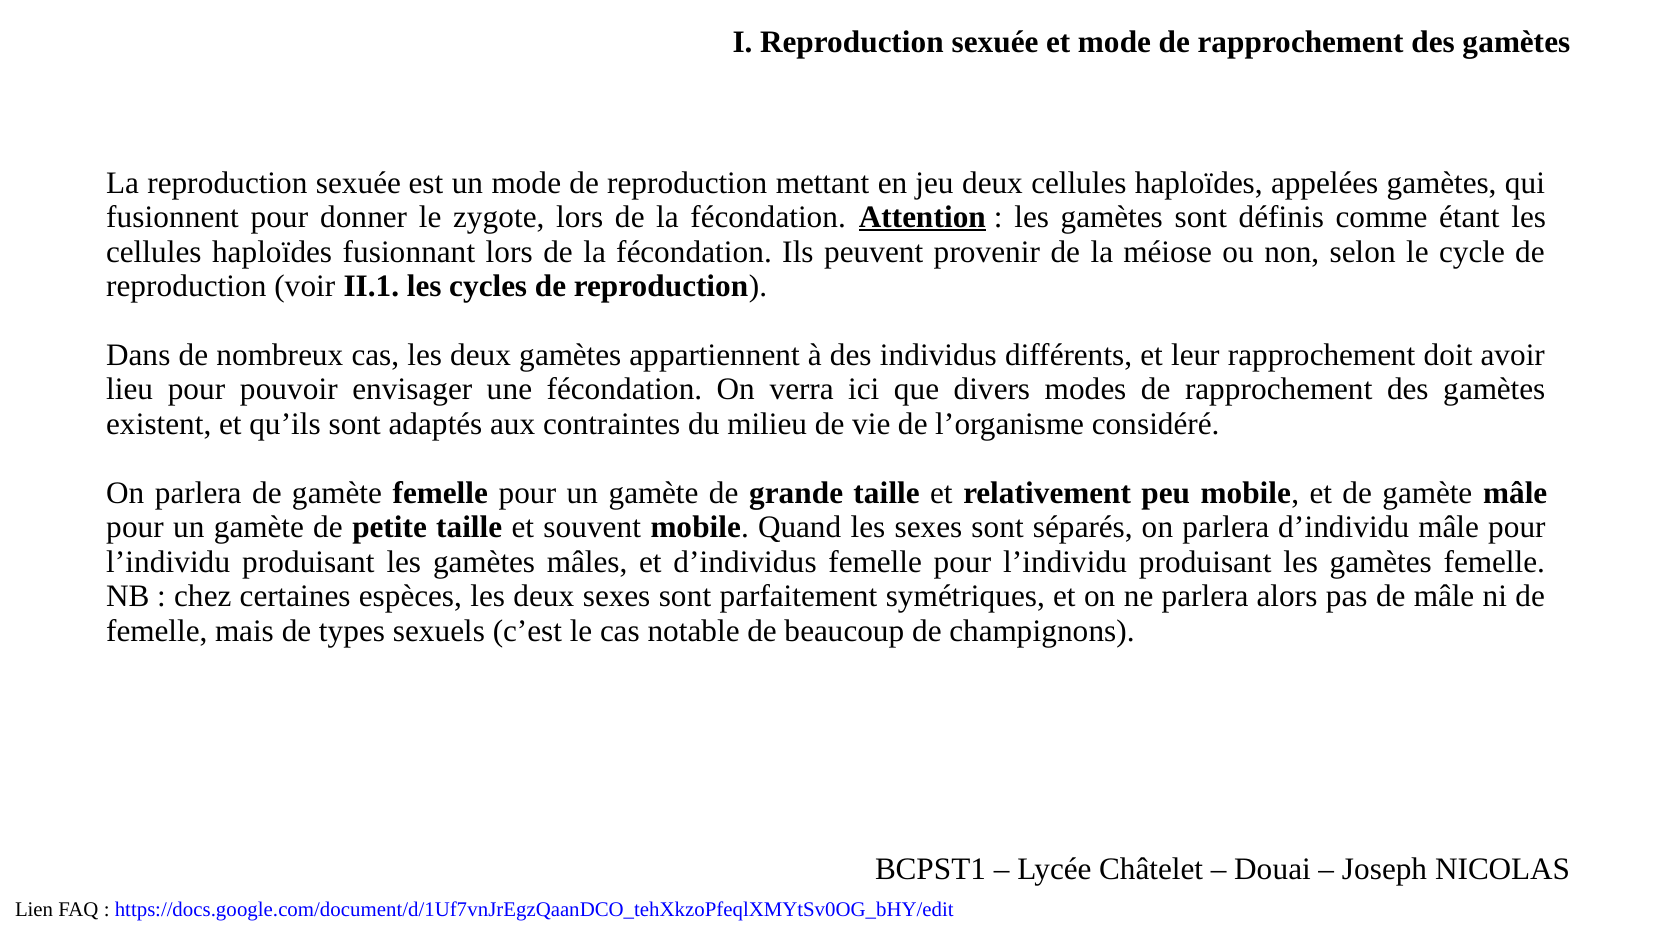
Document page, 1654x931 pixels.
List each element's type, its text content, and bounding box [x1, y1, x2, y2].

text_box La reproduction sexuée est un mode de reproduction mettant en jeu deux cellules haploïdes, appelées gamètes, qui fusionnent pour donner le zygote, lors de la fécondation. Attention : les gamètes sont définis comme étant les cellules haploïdes fusionnant lors de la fécondation. Ils peuvent provenir de la méiose ou non, selon le cycle de reproduction (voir II.1. les cycles de reproduction). Dans de nombreux cas, les deux gamètes appartiennent à des individus différents, et leur rapprochement doit avoir lieu pour pouvoir envisager une fécondation. On verra ici que divers modes de rapprochement des gamètes existent, et qu’ils sont adaptés aux contraintes du milieu de vie de l’organisme considéré. On parlera de gamète femelle pour un gamète de grande taille et relativement peu mobile, et de gamète mâle pour un gamète de petite taille et souvent mobile. Quand les sexes sont séparés, on parlera d’individu mâle pour l’individu produisant les gamètes mâles, et d’individus femelle pour l’individu produisant les gamètes femelle. NB : chez certaines espèces, les deux sexes sont parfaitement symétriques, et on ne parlera alors pas de mâle ni de femelle, mais de types sexuels (c’est le cas notable de beaucoup de champignons). [106, 165, 1548, 824]
text_box BCPST1 – Lycée Châtelet – Douai – Joseph NICOLAS [637, 832, 1571, 905]
text_box I. Reproduction sexuée et mode de rapprochement des gamètes [401, 5, 1572, 78]
text_box Lien FAQ : https://docs.google.com/document/d/1Uf7vnJrEgzQaanDCO_tehXkzoPfeqlXMYtSv0OG_bHY/edit [0, 897, 993, 931]
